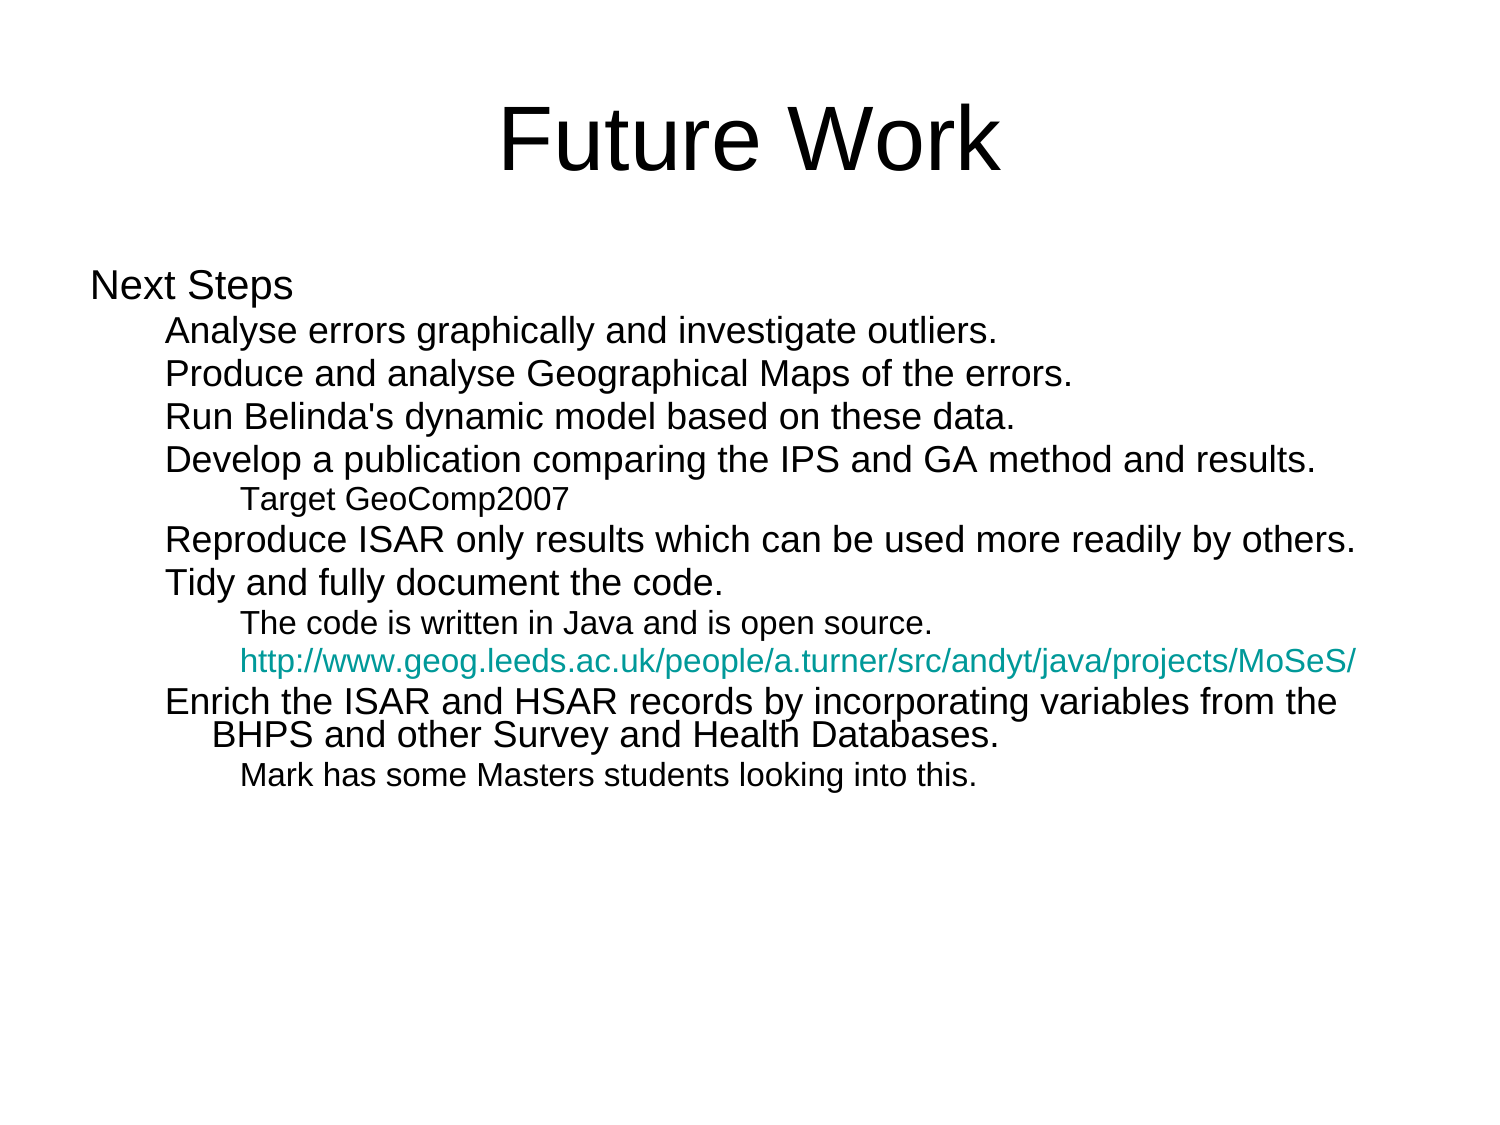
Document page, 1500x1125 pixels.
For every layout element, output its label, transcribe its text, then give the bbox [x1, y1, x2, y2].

title Future Work [75, 45, 1426, 233]
list Next Steps Analyse errors graphically and investigate outliers. Produce and analyse Geographical Maps of the errors. Run Belinda's dynamic model based on these data. Develop a publication comparing the IPS and GA method and results. Target GeoComp2007 Reproduce ISAR only results which can be used more readily by others. Tidy and fully document the code. The code is written in Java and is open source. http://www.geog.leeds.ac.uk/people/a.turner/src/andyt/java/projects/MoSeS/ Enrich the ISAR and HSAR records by incorporating variables from the BHPS and other Survey and Health Databases. Mark has some Masters students looking into this. [75, 262, 1426, 1006]
